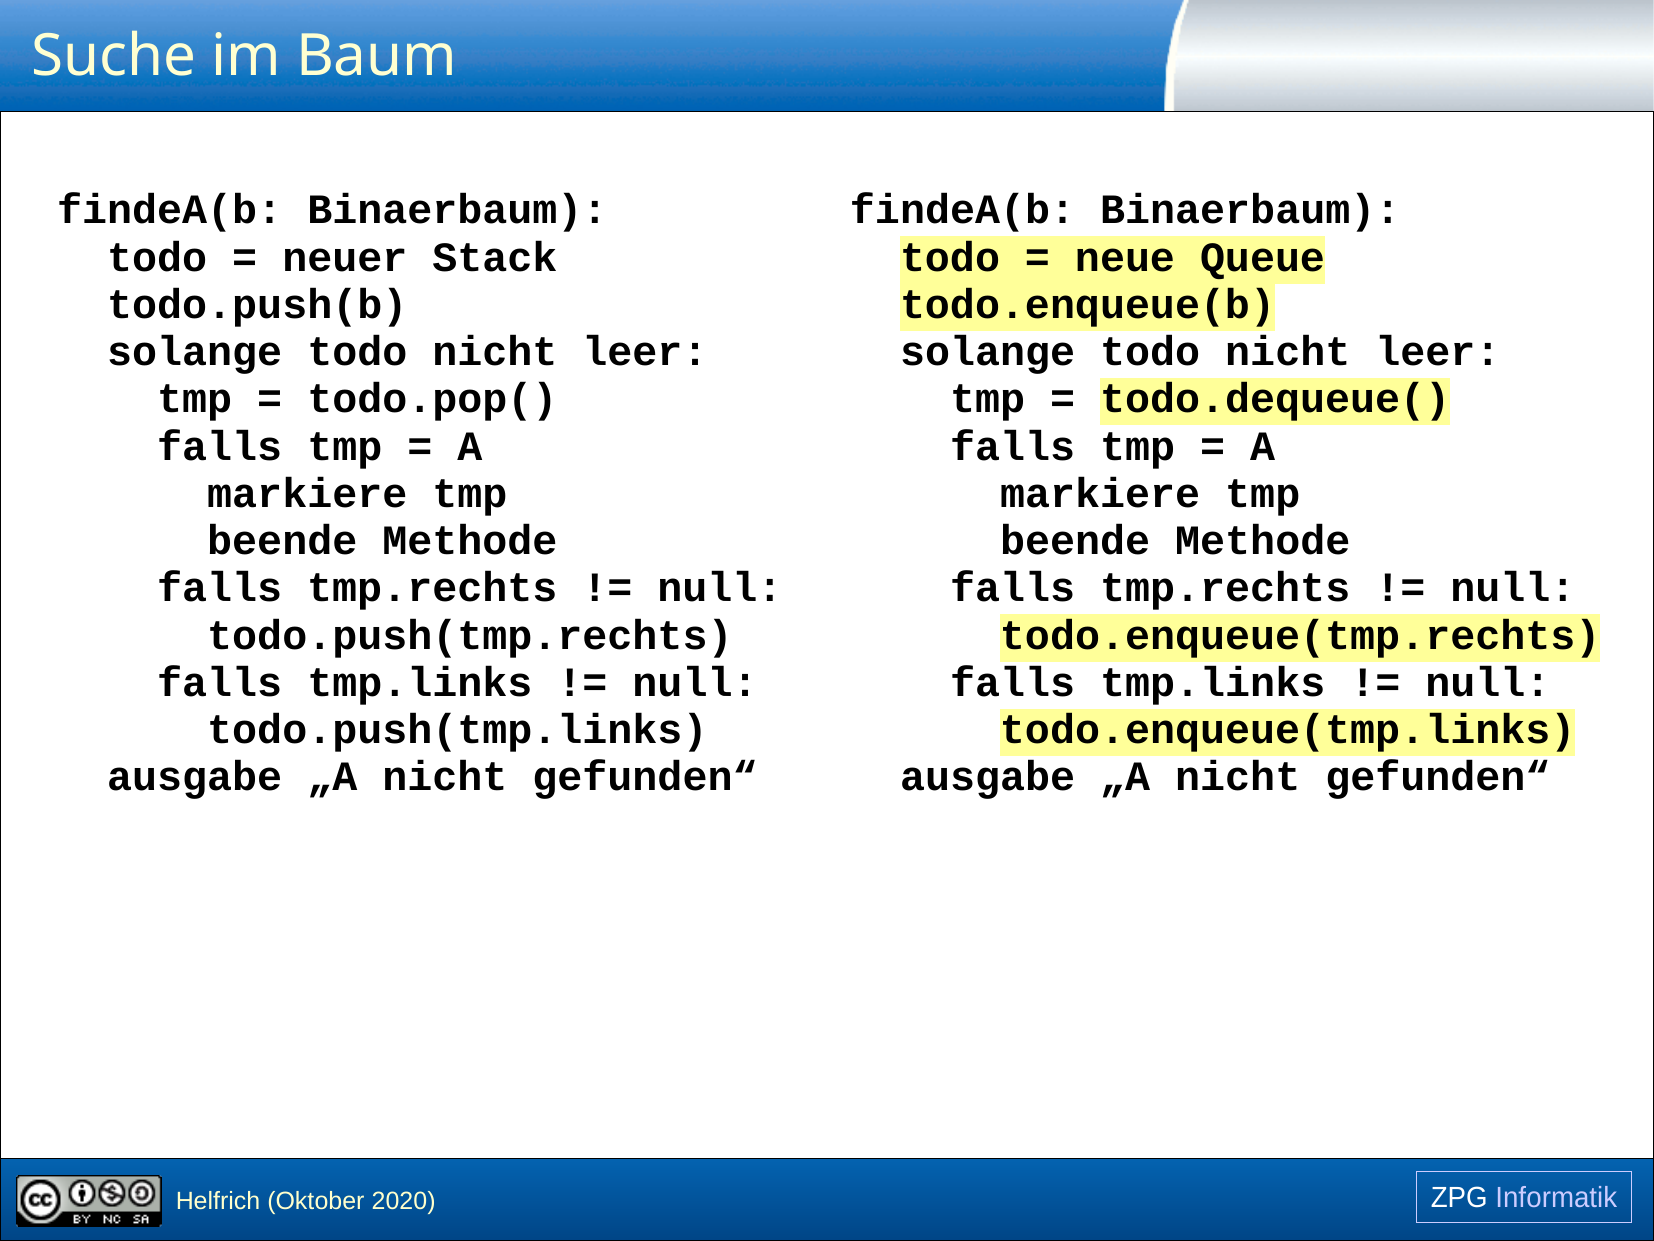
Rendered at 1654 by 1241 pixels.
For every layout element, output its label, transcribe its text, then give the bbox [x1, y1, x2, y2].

picture [16, 1175, 162, 1227]
list findeA(b: Binaerbaum): todo = neue Queue todo.enqueue(b) solange todo nicht leer: tmp = todo.dequeue() falls tmp = A markiere tmp beende Methode falls tmp.rechts != null: todo.enqueue(tmp.rechts) falls tmp.links != null: todo.enqueue(tmp.links) ausgabe „A nicht gefunden“ [850, 189, 1606, 909]
title Suche im Baum [31, 14, 1151, 92]
list findeA(b: Binaerbaum): todo = neuer Stack todo.push(b) solange todo nicht leer: tmp = todo.pop() falls tmp = A markiere tmp beende Methode falls tmp.rechts != null: todo.push(tmp.rechts) falls tmp.links != null: todo.push(tmp.links) ausgabe „A nicht gefunden“ [57, 189, 813, 909]
picture [0, 0, 1654, 111]
